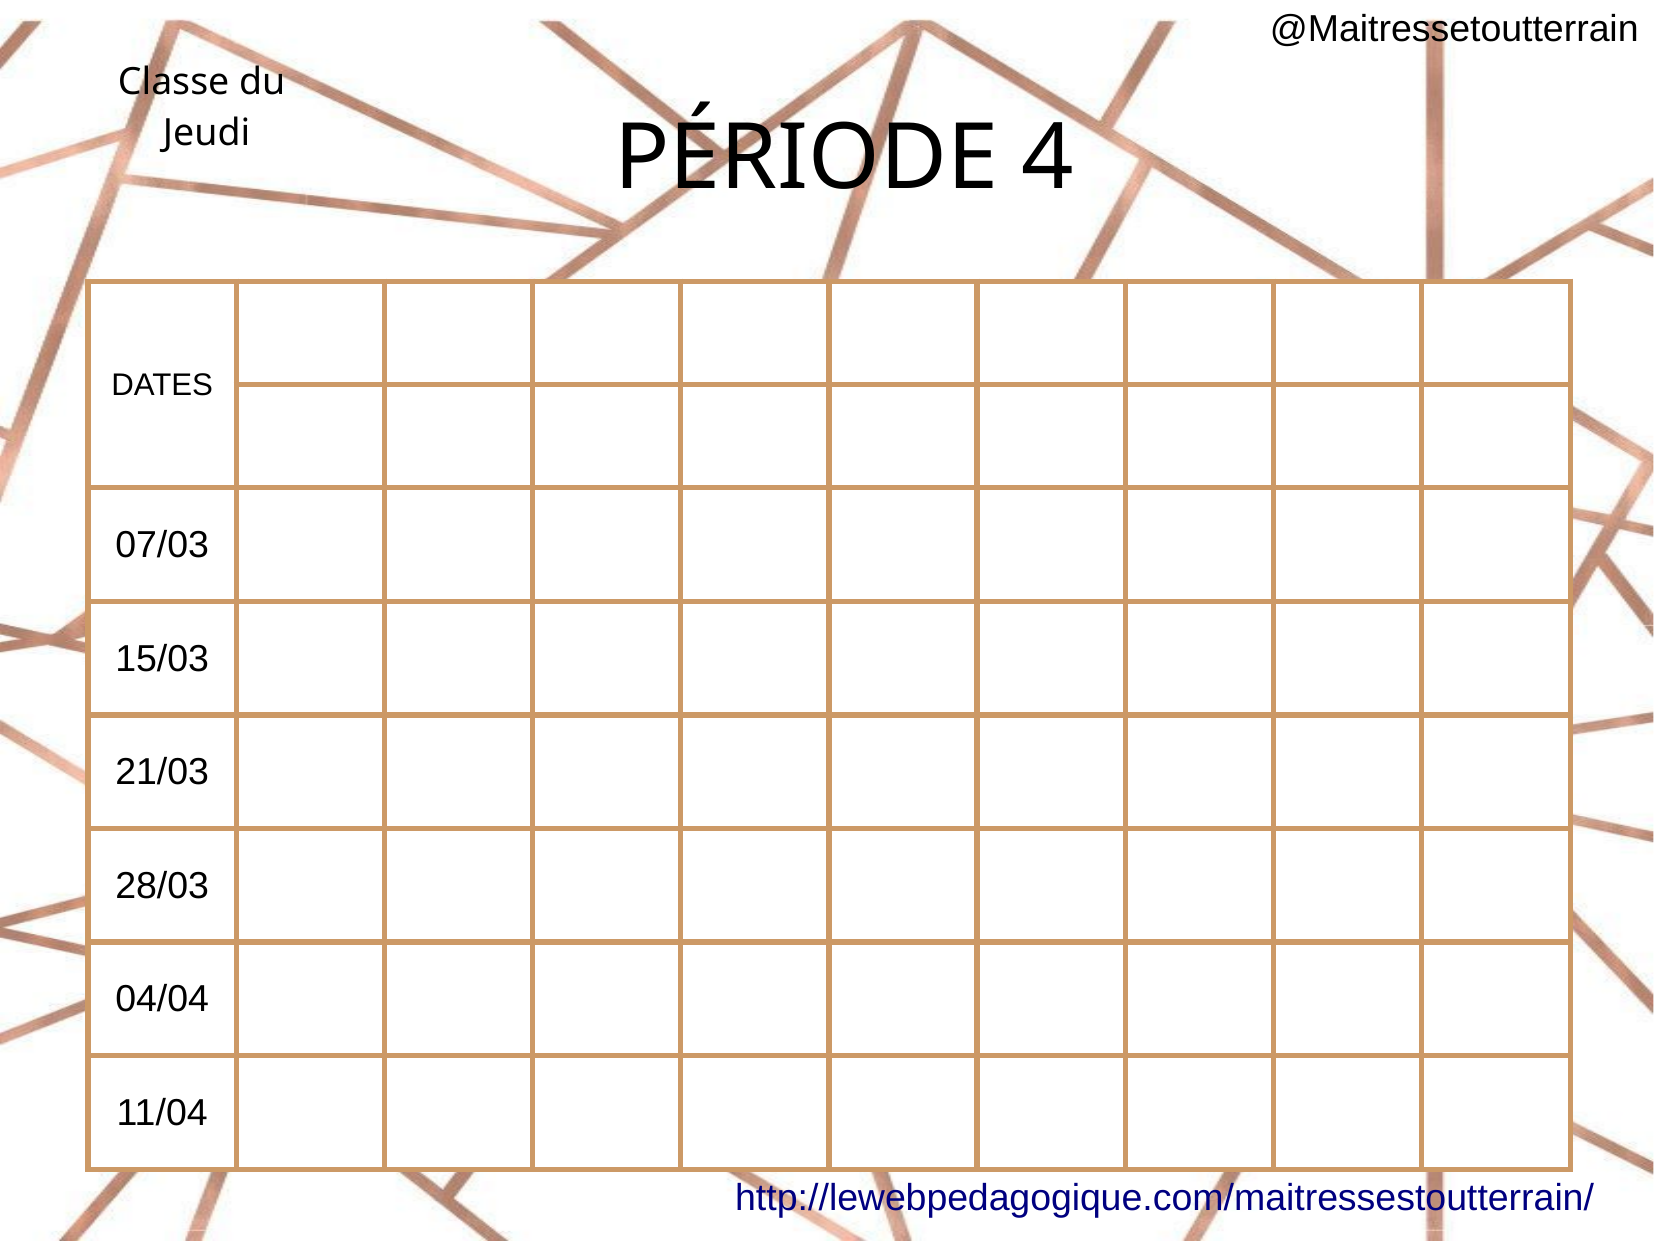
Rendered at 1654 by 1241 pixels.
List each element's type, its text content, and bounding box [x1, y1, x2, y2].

table_cell [1424, 945, 1568, 1053]
table_cell [1424, 387, 1568, 485]
table_cell [387, 831, 530, 939]
table_cell 21/03 [91, 718, 234, 826]
table_cell [1276, 718, 1419, 826]
table_cell [1276, 831, 1419, 939]
table_cell [683, 945, 826, 1053]
table_cell [387, 1058, 530, 1167]
table_header [980, 284, 1123, 382]
table_cell [832, 945, 974, 1053]
table_cell [387, 387, 530, 485]
table_header [683, 284, 826, 382]
table_cell [832, 831, 974, 939]
table_cell [980, 718, 1123, 826]
table_cell [832, 1058, 974, 1167]
table_cell [1424, 831, 1568, 939]
table_cell 11/04 [91, 1058, 234, 1167]
table_cell [832, 718, 974, 826]
table_cell [1128, 490, 1271, 599]
table_cell [683, 831, 826, 939]
table_cell [239, 490, 382, 599]
table_cell [1424, 490, 1568, 599]
table_cell [1424, 604, 1568, 712]
table_cell [239, 387, 382, 485]
table_header [1276, 284, 1419, 382]
table_cell [1128, 718, 1271, 826]
table_cell [832, 490, 974, 599]
table_cell [239, 1058, 382, 1167]
table_cell [239, 831, 382, 939]
table_cell [239, 604, 382, 712]
text_box http://lewebpedagogique.com/maitressestoutterrain/ [720, 1169, 1630, 1241]
table_cell [387, 490, 530, 599]
table_cell [1276, 490, 1419, 599]
table_cell [1128, 945, 1271, 1053]
table_cell [980, 387, 1123, 485]
table_cell [980, 604, 1123, 712]
table_cell [1128, 387, 1271, 485]
table_cell [535, 718, 678, 826]
table_cell 28/03 [91, 831, 234, 939]
table_header DATES [91, 284, 234, 485]
table_cell [387, 945, 530, 1053]
table_cell [535, 490, 678, 599]
text_box @Maitressetoutterrain [1181, 0, 1654, 57]
table_header [239, 284, 382, 382]
table_cell [239, 718, 382, 826]
table_cell [535, 387, 678, 485]
table_cell [832, 387, 974, 485]
table_cell [1128, 604, 1271, 712]
text_box Classe du Jeudi [59, 47, 355, 157]
table_cell [535, 945, 678, 1053]
table_cell 04/04 [91, 945, 234, 1053]
table_cell [683, 718, 826, 826]
table_cell [1276, 604, 1419, 712]
table_cell [980, 490, 1123, 599]
table_cell 15/03 [91, 604, 234, 712]
table_cell [1276, 1058, 1419, 1167]
table_header [535, 284, 678, 382]
table_header [1424, 284, 1568, 382]
table_cell [683, 387, 826, 485]
table_cell [535, 1058, 678, 1167]
title PÉRIODE 4 [590, 49, 1099, 257]
table_cell [387, 604, 530, 712]
table_cell [980, 945, 1123, 1053]
table_cell [980, 1058, 1123, 1167]
table_cell [1128, 1058, 1271, 1167]
table_cell 07/03 [91, 490, 234, 599]
table_header [1128, 284, 1271, 382]
table_cell [535, 831, 678, 939]
table_header [387, 284, 530, 382]
table_cell [1276, 387, 1419, 485]
table_cell [1424, 1058, 1568, 1167]
table_cell [1276, 945, 1419, 1053]
table_cell [1424, 718, 1568, 826]
table_cell [239, 945, 382, 1053]
table_cell [535, 604, 678, 712]
table_cell [832, 604, 974, 712]
table_header [832, 284, 974, 382]
table_cell [387, 718, 530, 826]
table_cell [683, 490, 826, 599]
table_cell [683, 604, 826, 712]
table_cell [980, 831, 1123, 939]
table_cell [1128, 831, 1271, 939]
table_cell [683, 1058, 826, 1167]
picture [0, 0, 1654, 1241]
